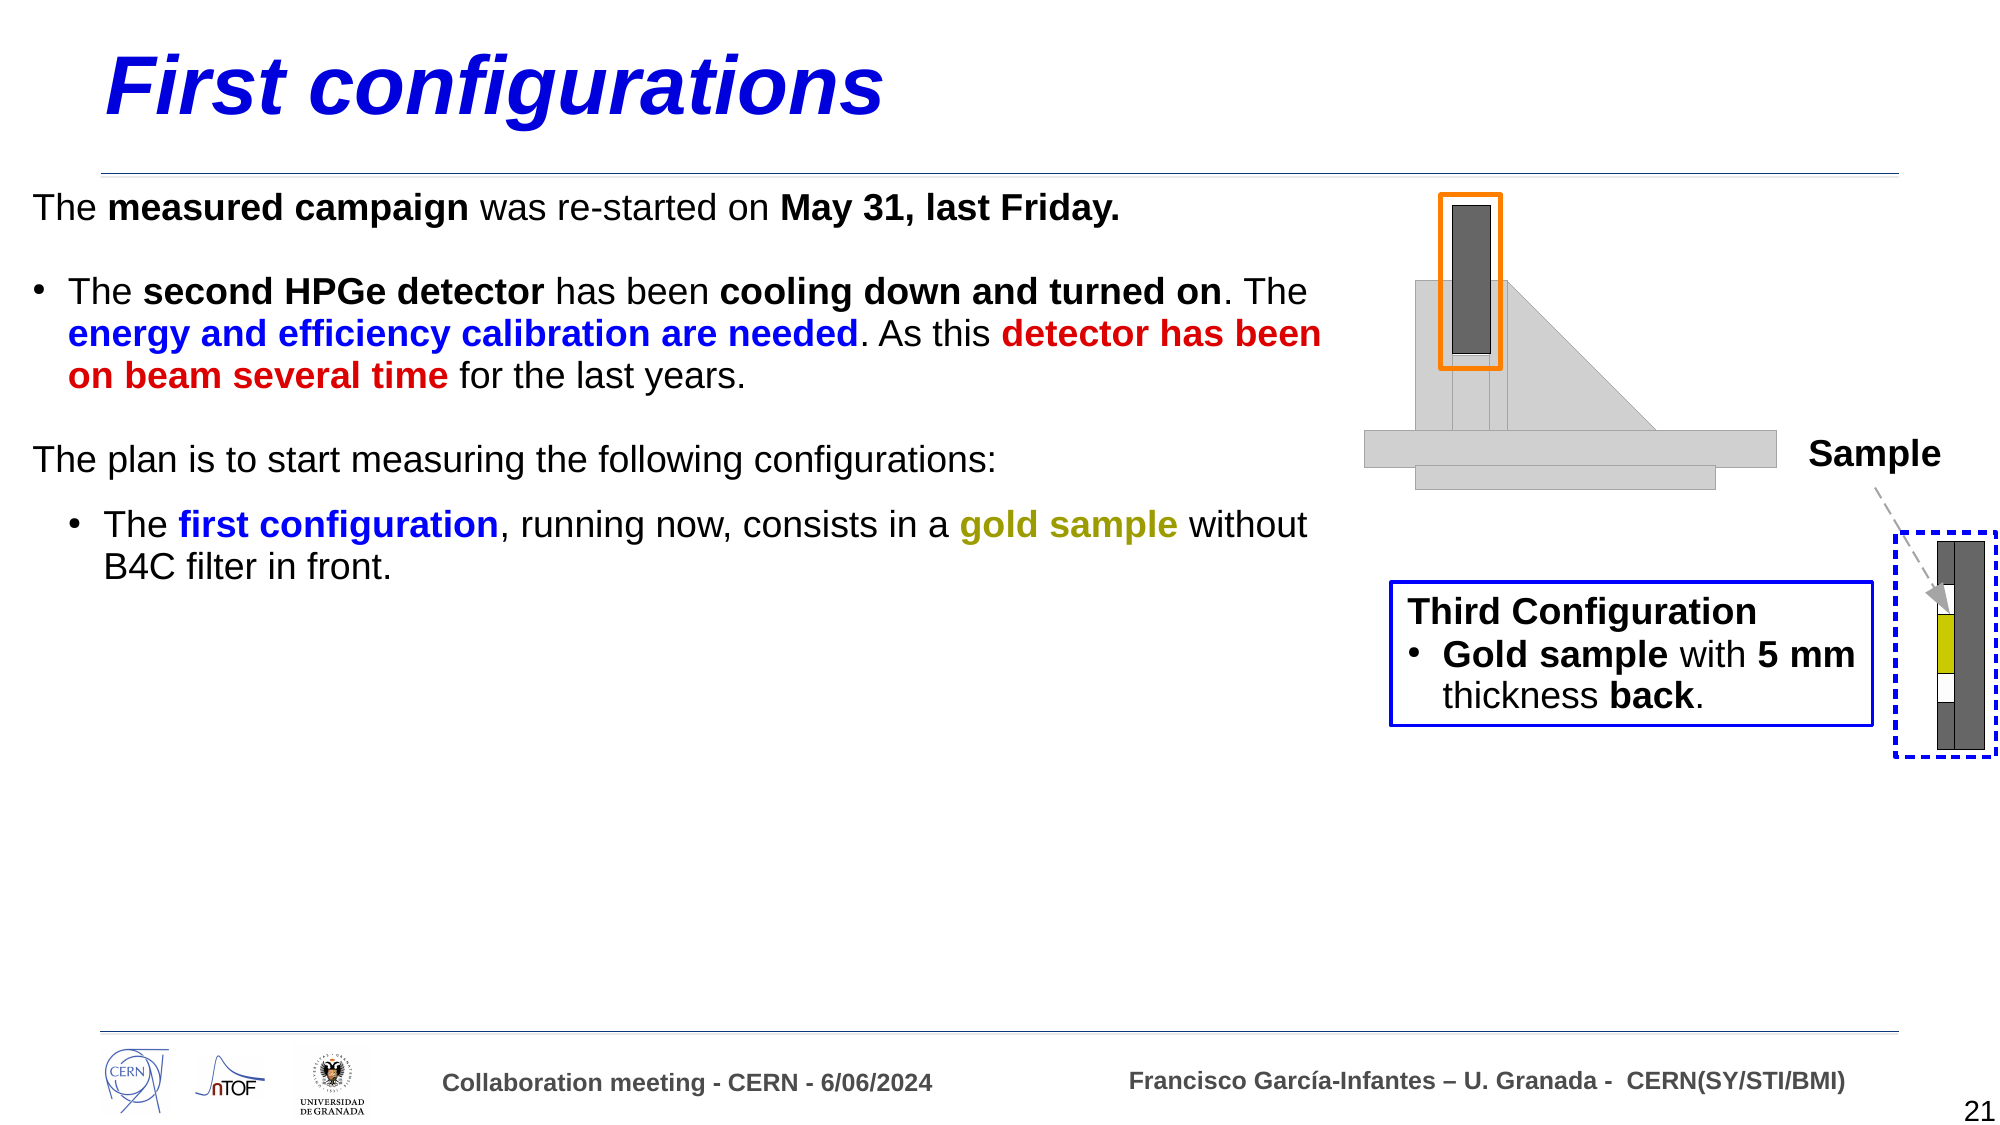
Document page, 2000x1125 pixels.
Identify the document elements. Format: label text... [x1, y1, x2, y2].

text_box 21 [1948, 1079, 2000, 1125]
text_box Third Configuration Gold sample with 5 mm thickness back. [1391, 582, 1873, 726]
text_box [1364, 194, 1777, 490]
text_box First configurations [90, 31, 944, 140]
picture [293, 1043, 370, 1120]
text_box [1895, 532, 1997, 758]
picture [195, 1055, 265, 1098]
text_box Collaboration meeting - CERN - 6/06/2024 [400, 1040, 976, 1125]
picture [102, 1046, 172, 1116]
text_box The measured campaign was re-started on May 31, last Friday. The second HPGe detector has been cooling down and turned on. The energy and efficiency calibration are needed. As this detector has been on beam several time for the last years. The plan is to start measuring the following configurations: The first configuration, running now, consists in a gold sample without B4C filter in front. [17, 178, 1351, 596]
text_box Sample [1793, 424, 1957, 482]
text_box Francisco García-Infantes – U. Granada - CERN(SY/STI/BMI) [1100, 1040, 1876, 1122]
